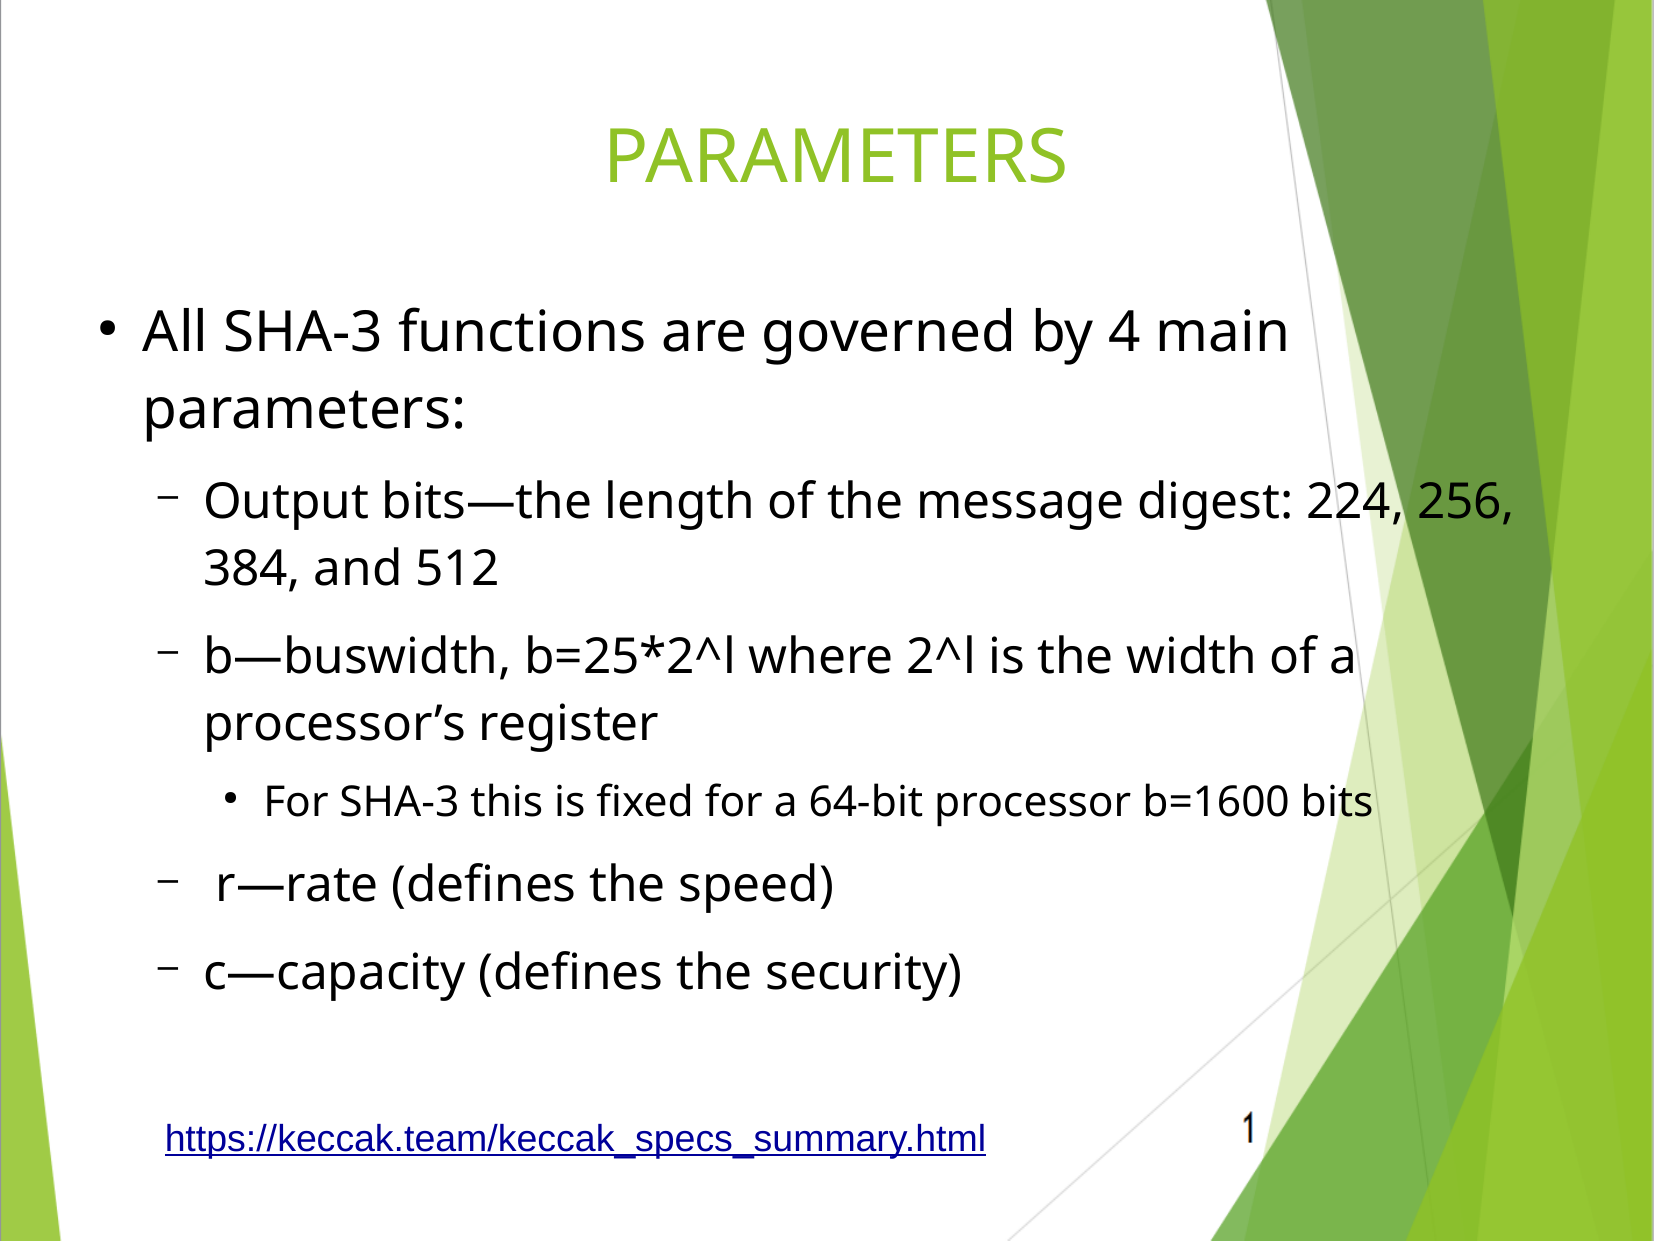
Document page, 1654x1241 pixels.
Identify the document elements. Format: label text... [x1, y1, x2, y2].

picture [0, 0, 1654, 1241]
title PARAMETERS [82, 49, 1571, 257]
list All SHA-3 functions are governed by 4 main parameters: Output bits—the length of the message digest: 224, 256, 384, and 512 b—buswidth, b=25*2^l where 2^l is the width of a processor’s register For SHA-3 this is fixed for a 64-bit processor b=1600 bits r—rate (defines the speed) c—capacity (defines the security) [82, 290, 1571, 1010]
text_box https://keccak.team/keccak_specs_summary.html [150, 1110, 1321, 1167]
